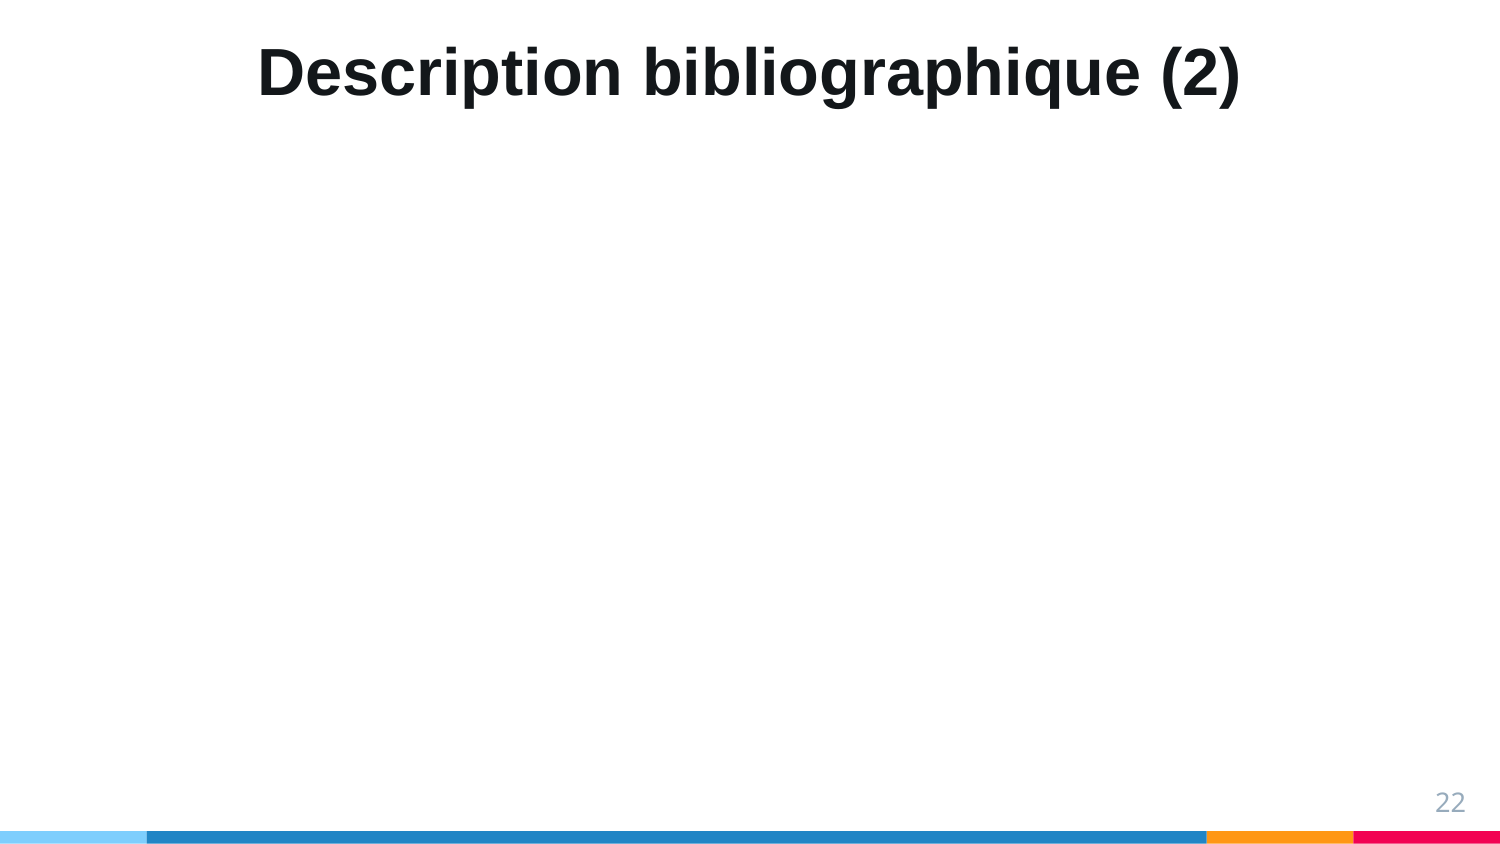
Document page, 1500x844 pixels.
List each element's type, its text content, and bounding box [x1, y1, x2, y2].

title Description bibliographique (2) [0, 13, 1500, 125]
slide_number <number> [1391, 770, 1482, 822]
